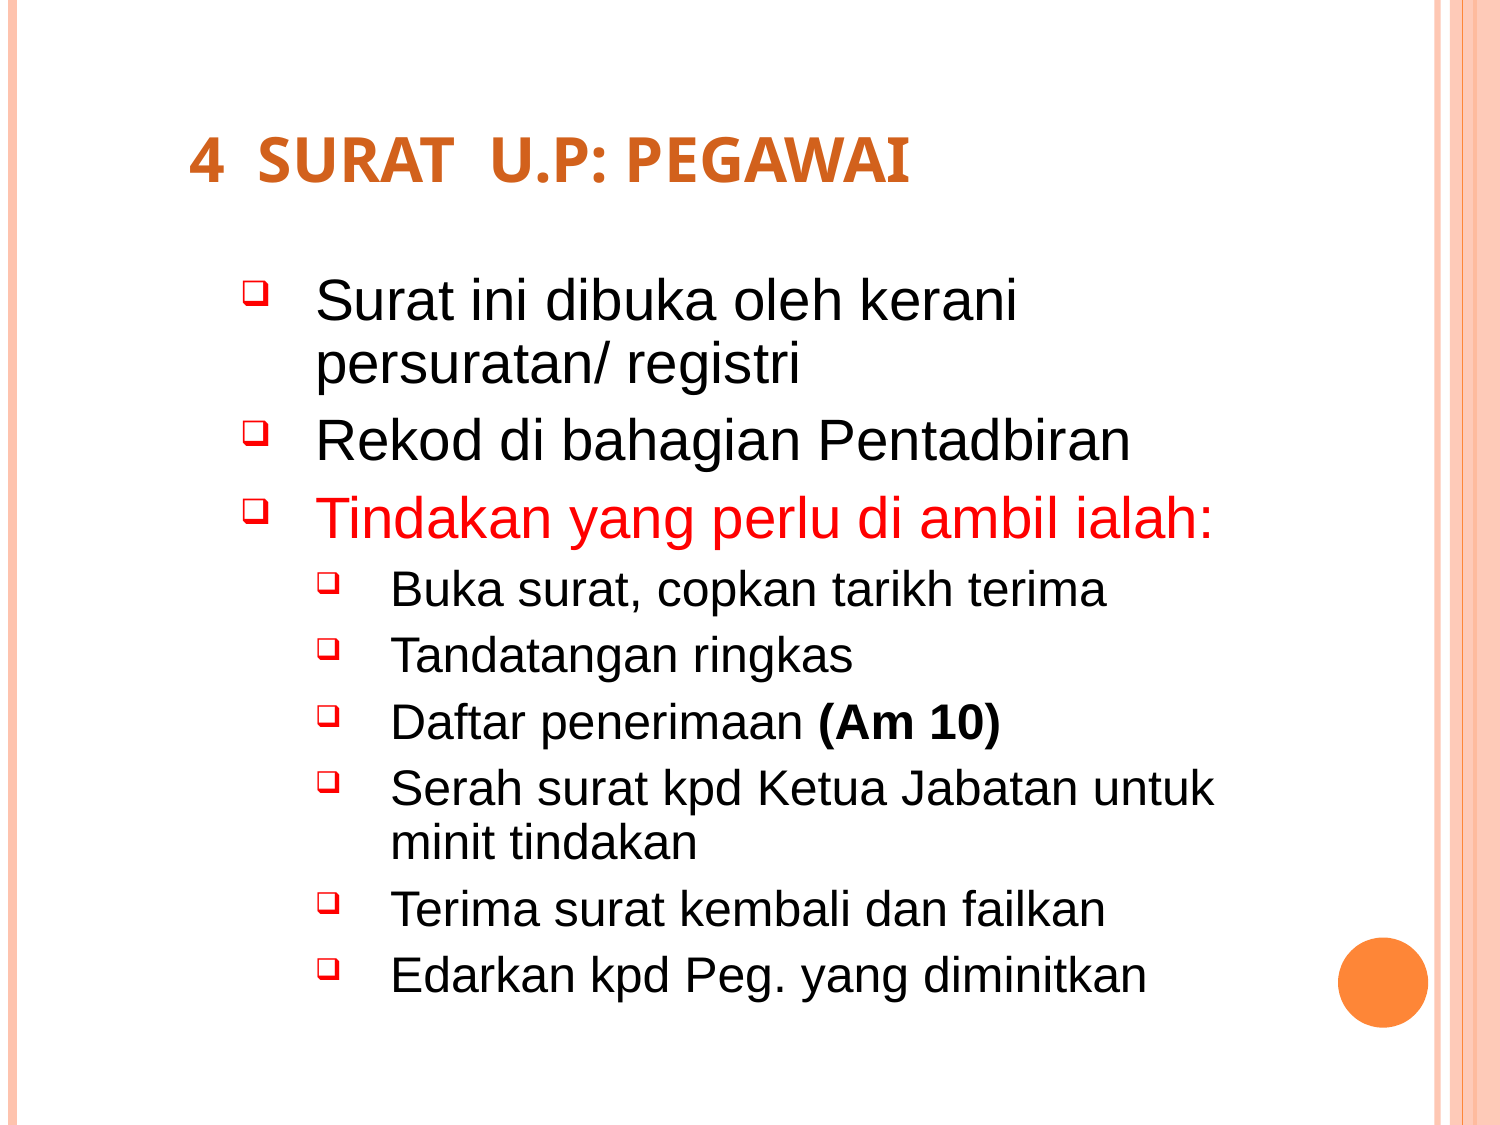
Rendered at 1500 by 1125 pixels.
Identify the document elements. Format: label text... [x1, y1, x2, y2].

title 4 SURAT U.P: PEGAWAI [174, 75, 1275, 213]
list Surat ini dibuka oleh kerani persuratan/ registri Rekod di bahagian Pentadbiran Tindakan yang perlu di ambil ialah: Buka surat, copkan tarikh terima Tandatangan ringkas Daftar penerimaan (Am 10) Serah surat kpd Ketua Jabatan untuk minit tindakan Terima surat kembali dan failkan Edarkan kpd Peg. yang diminitkan [74, 262, 1300, 1062]
